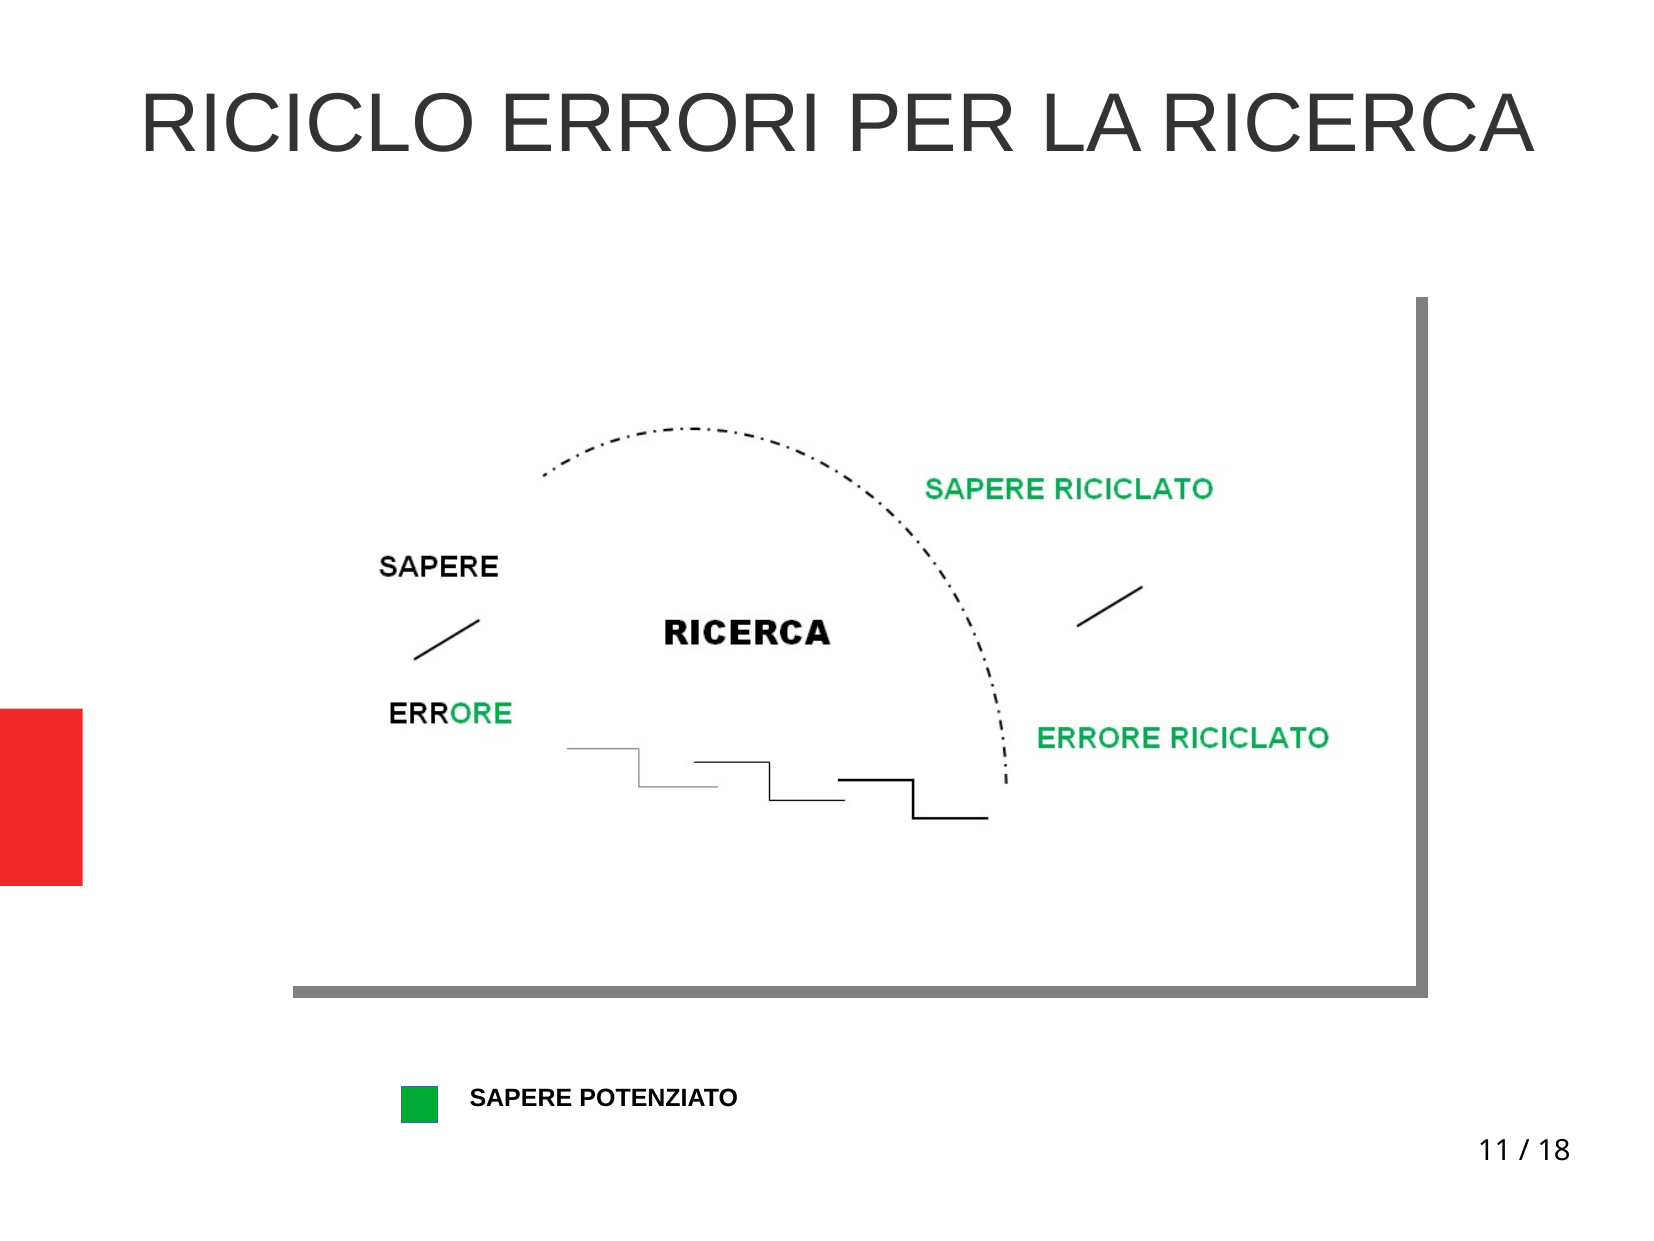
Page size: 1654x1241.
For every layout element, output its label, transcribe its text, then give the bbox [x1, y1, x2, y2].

picture [281, 286, 1416, 986]
text_box SAPERE POTENZIATO [454, 1076, 928, 1120]
title RICICLO ERRORI PER LA RICERCA [100, 35, 1574, 210]
text_box [401, 1086, 438, 1123]
